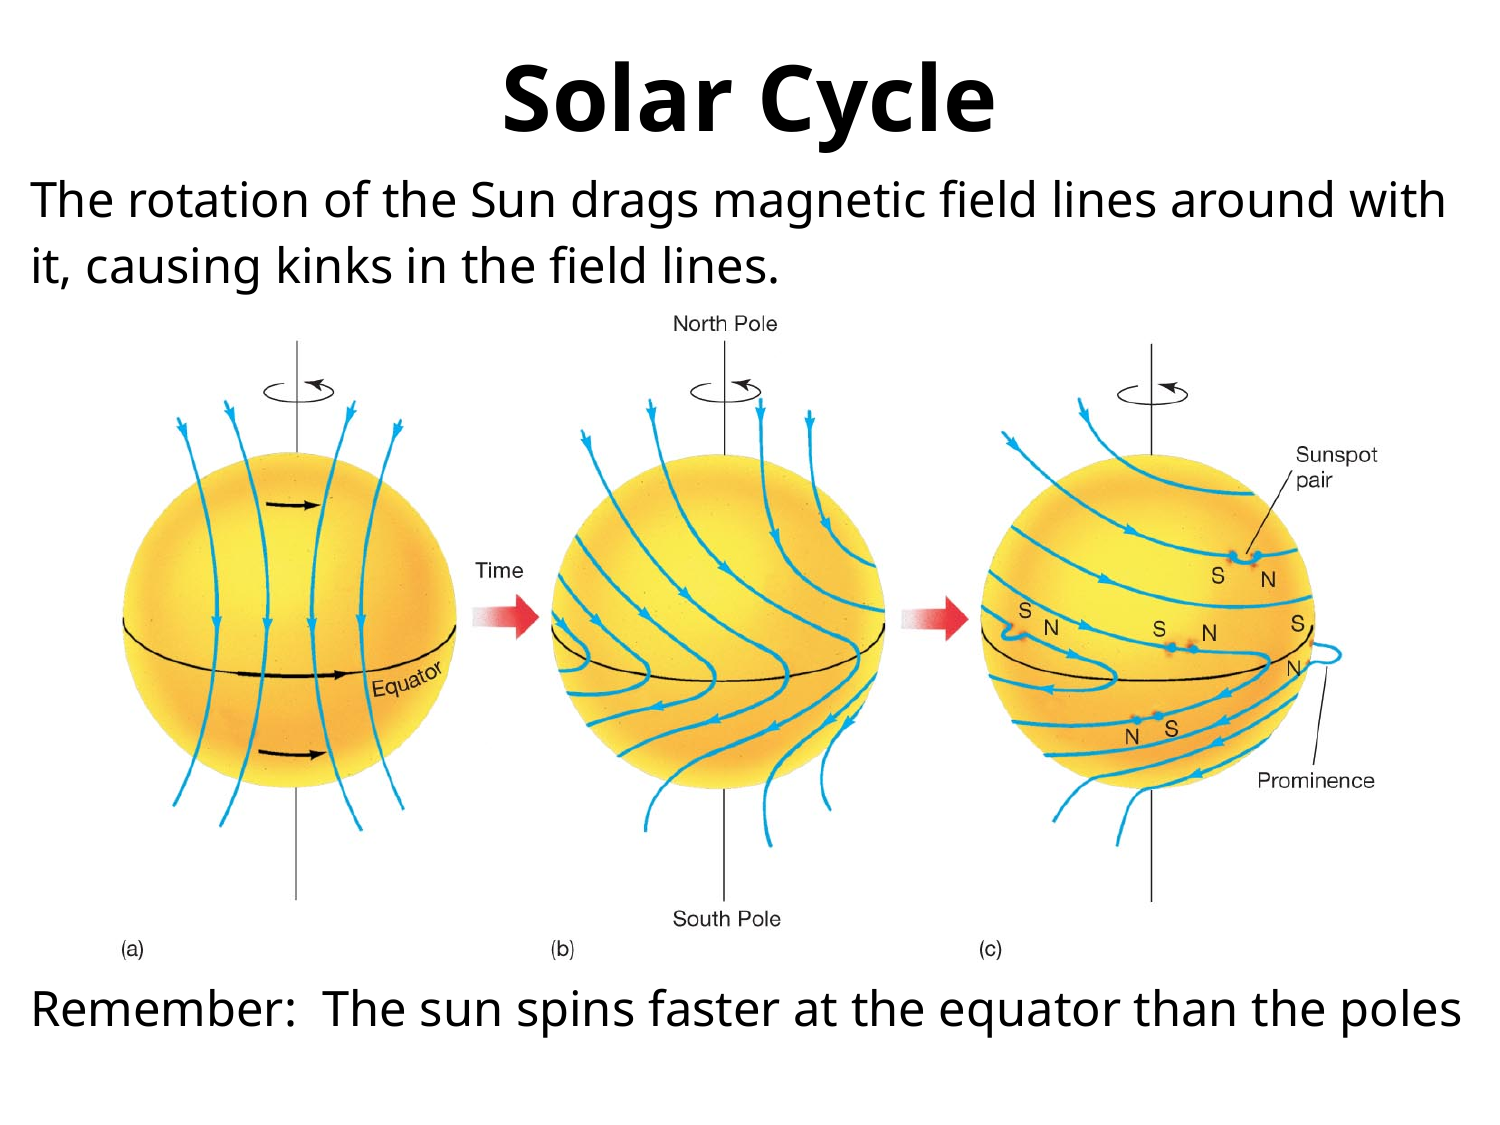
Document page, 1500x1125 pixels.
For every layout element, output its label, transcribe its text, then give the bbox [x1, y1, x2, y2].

list The rotation of the Sun drags magnetic field lines around with it, causing kinks in the field lines. Remember: The sun spins faster at the equator than the poles [30, 165, 1471, 1089]
title Solar Cycle [30, 21, 1471, 165]
